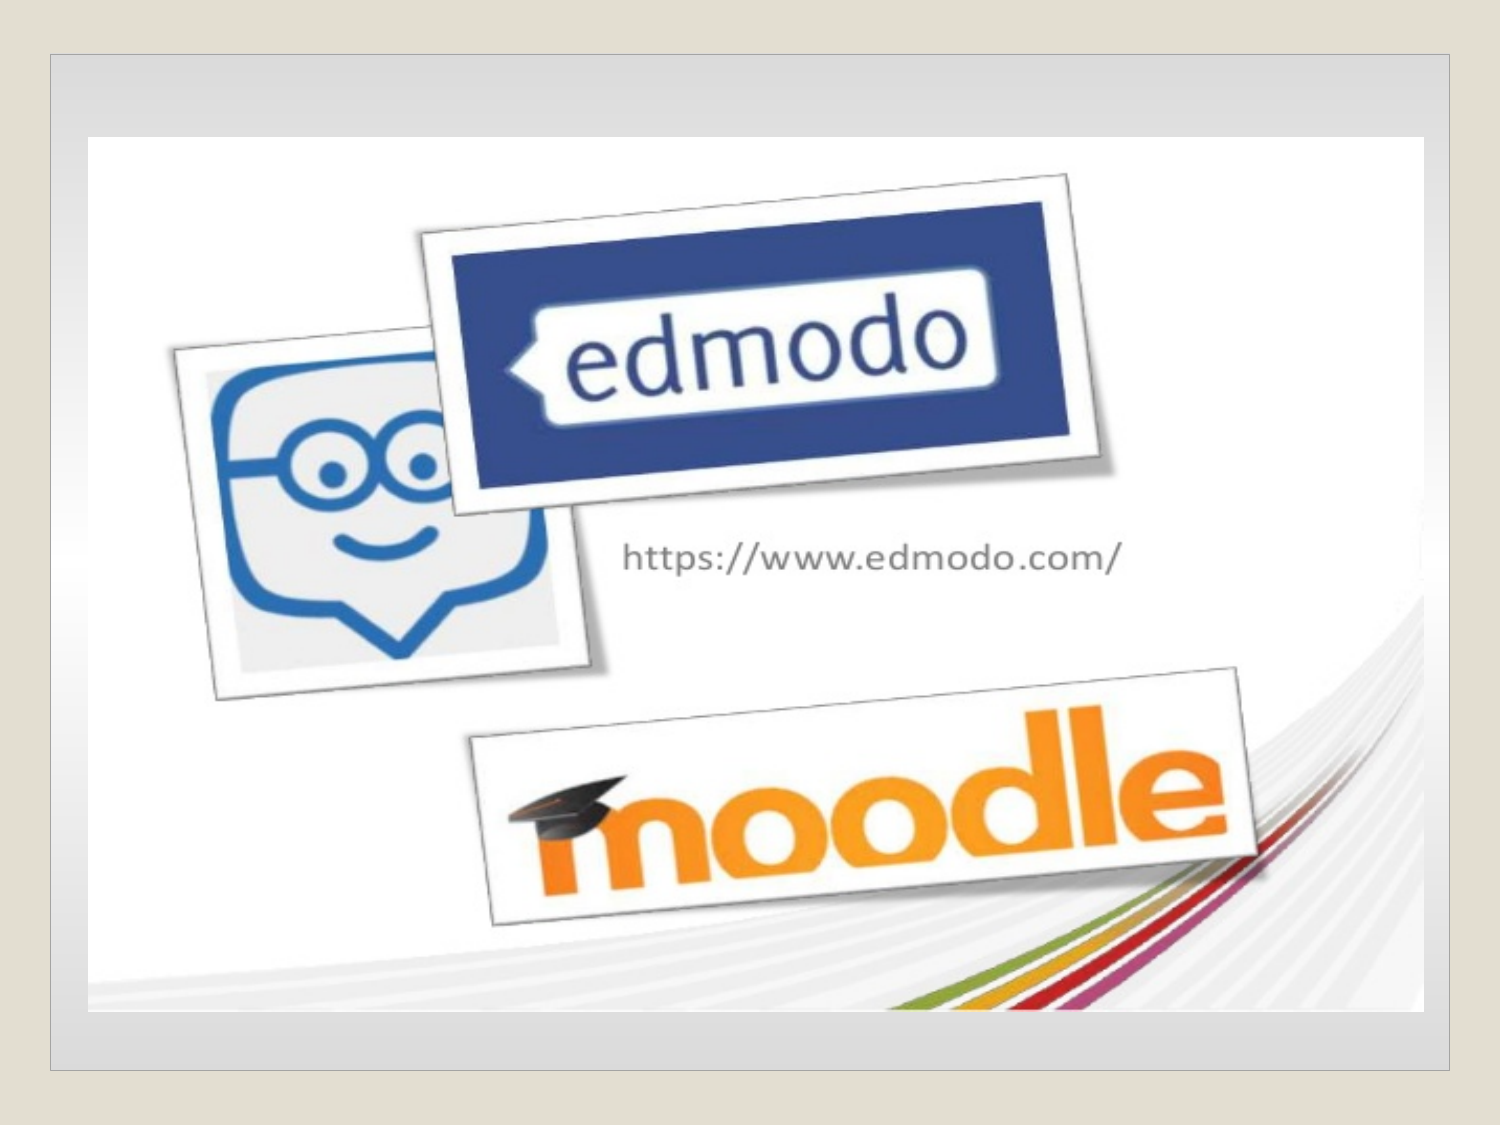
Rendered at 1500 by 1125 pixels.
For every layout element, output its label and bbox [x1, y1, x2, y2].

picture [88, 137, 1424, 1012]
